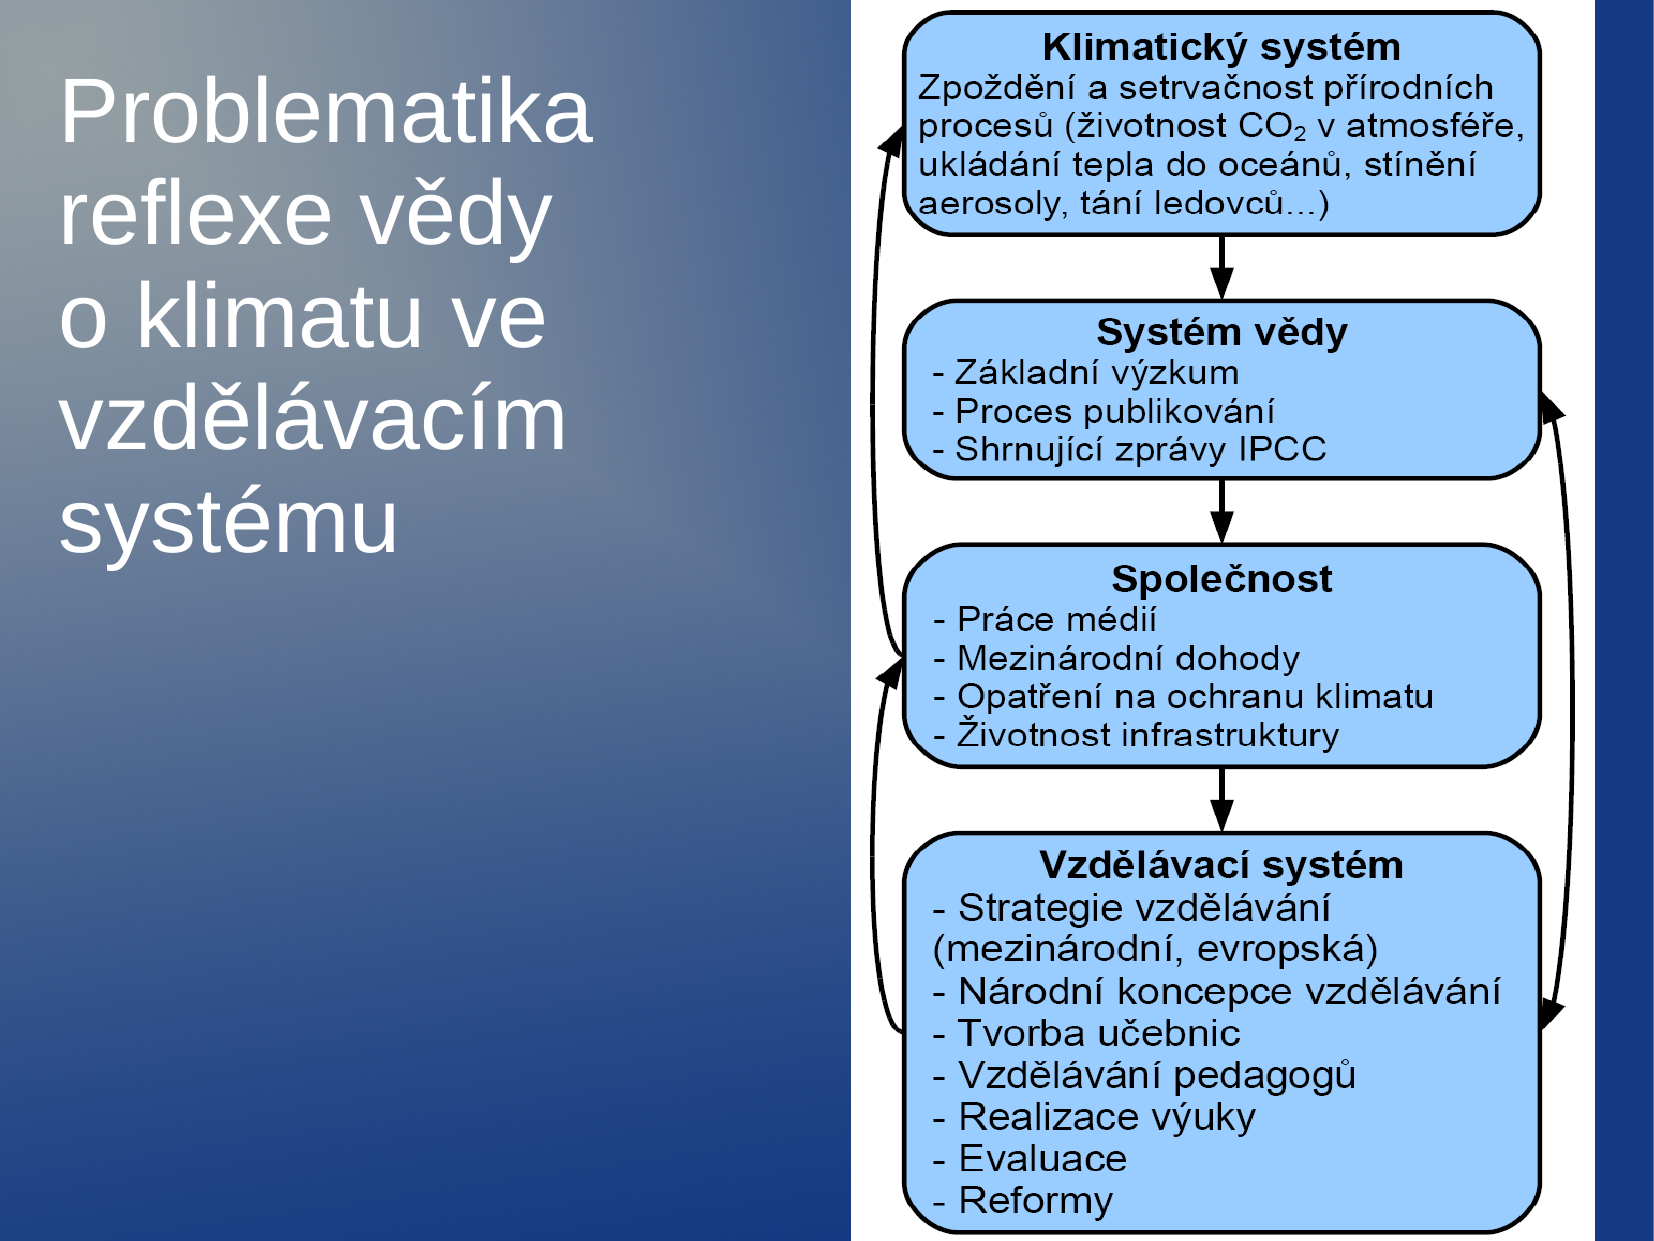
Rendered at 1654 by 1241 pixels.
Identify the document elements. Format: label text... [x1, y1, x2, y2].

title Problematika reflexe vědy o klimatu ve vzdělávacím systému [59, 58, 745, 675]
picture [0, 0, 1654, 1241]
